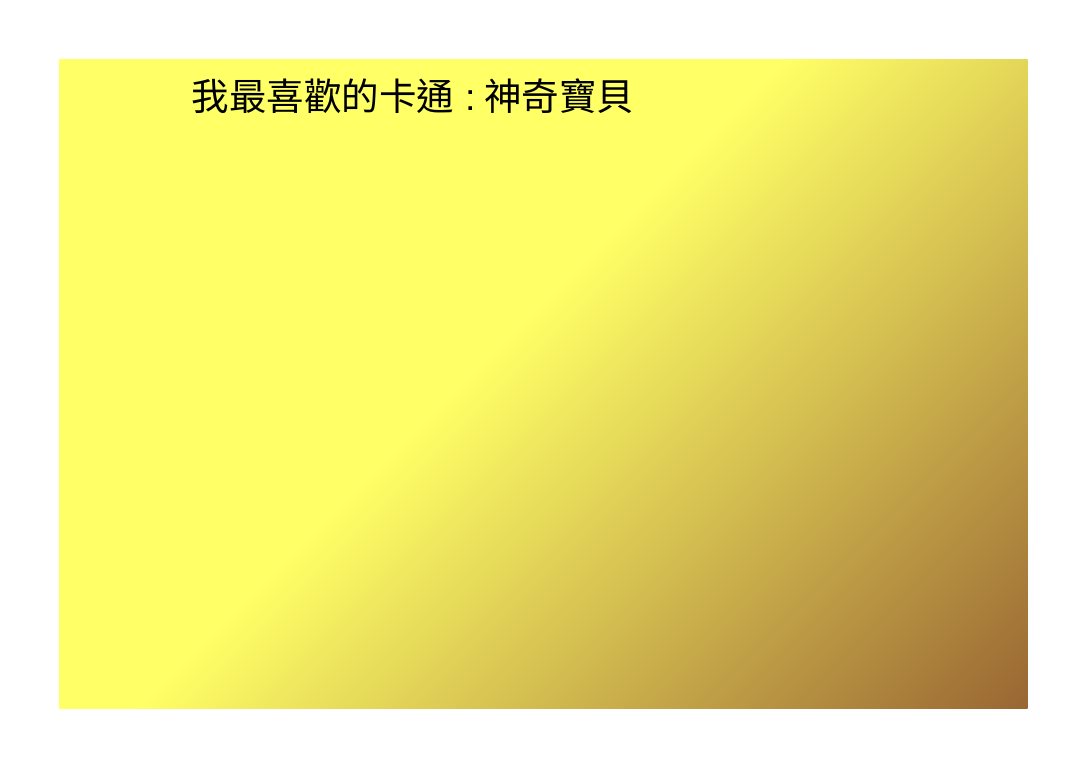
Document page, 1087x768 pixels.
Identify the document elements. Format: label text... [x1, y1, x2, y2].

text_box 我最喜歡的卡通:神奇寶貝 [177, 59, 916, 210]
picture [59, 235, 1028, 739]
